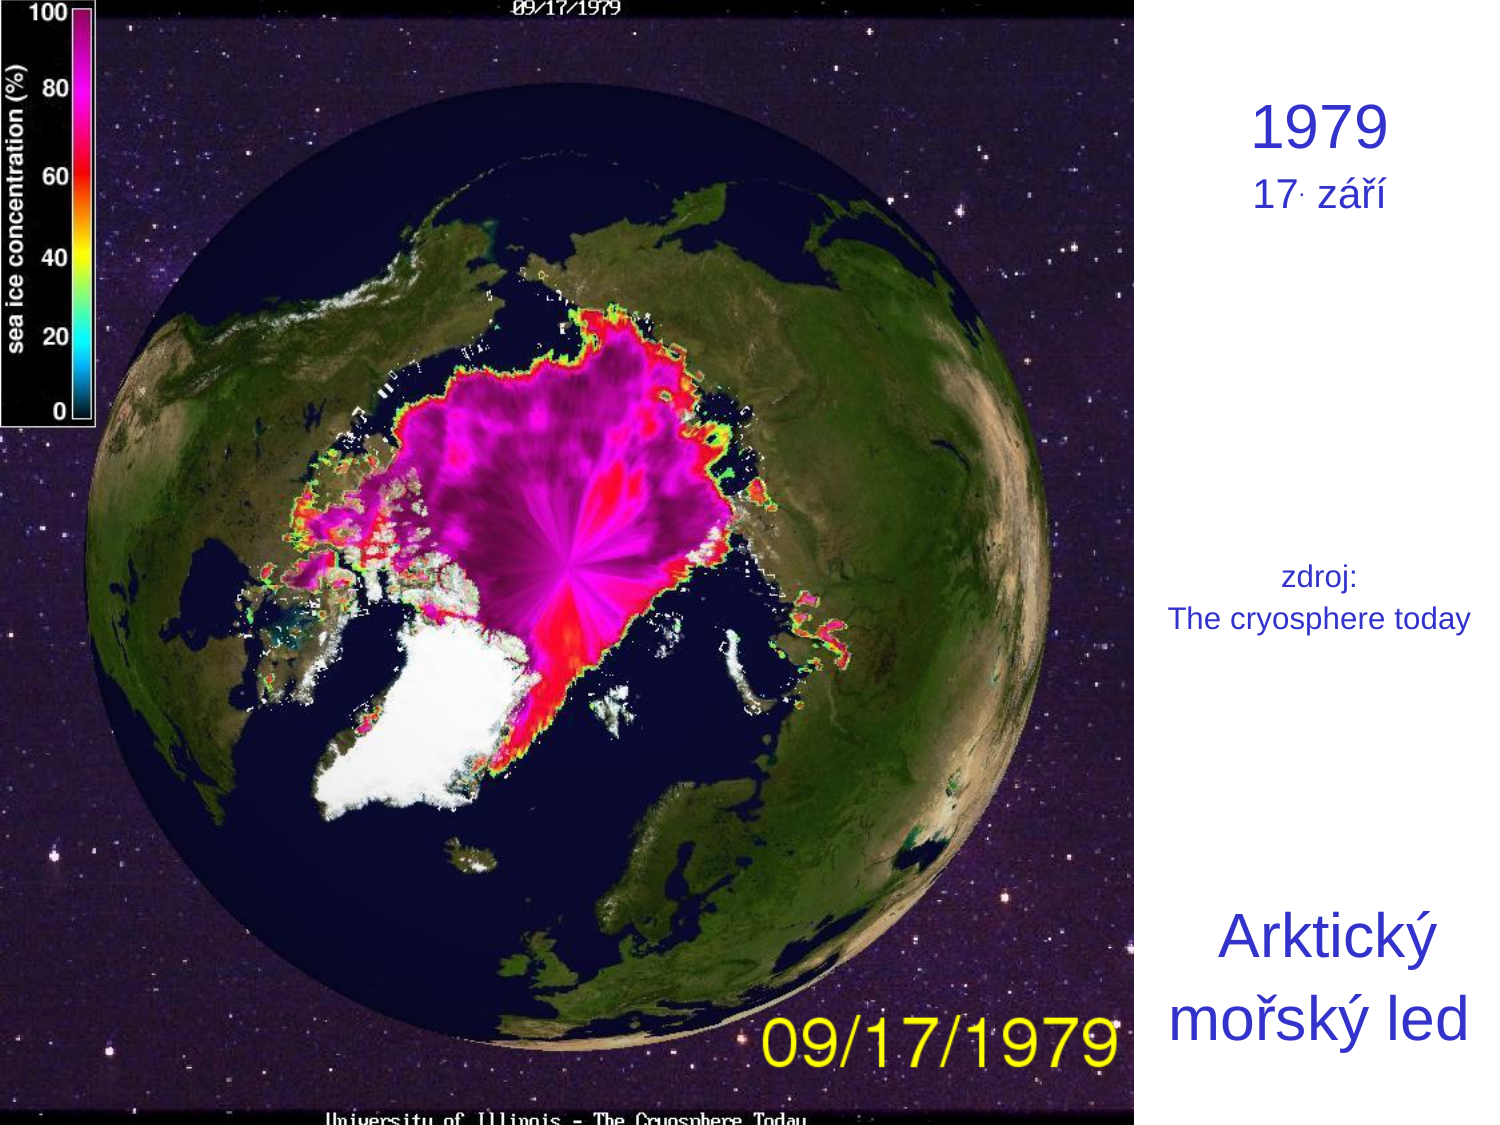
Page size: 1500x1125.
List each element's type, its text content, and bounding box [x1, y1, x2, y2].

picture [0, 0, 1134, 1125]
title 1979 17. září zdroj: The cryosphere today Arktický mořský led [1139, 7, 1500, 1125]
